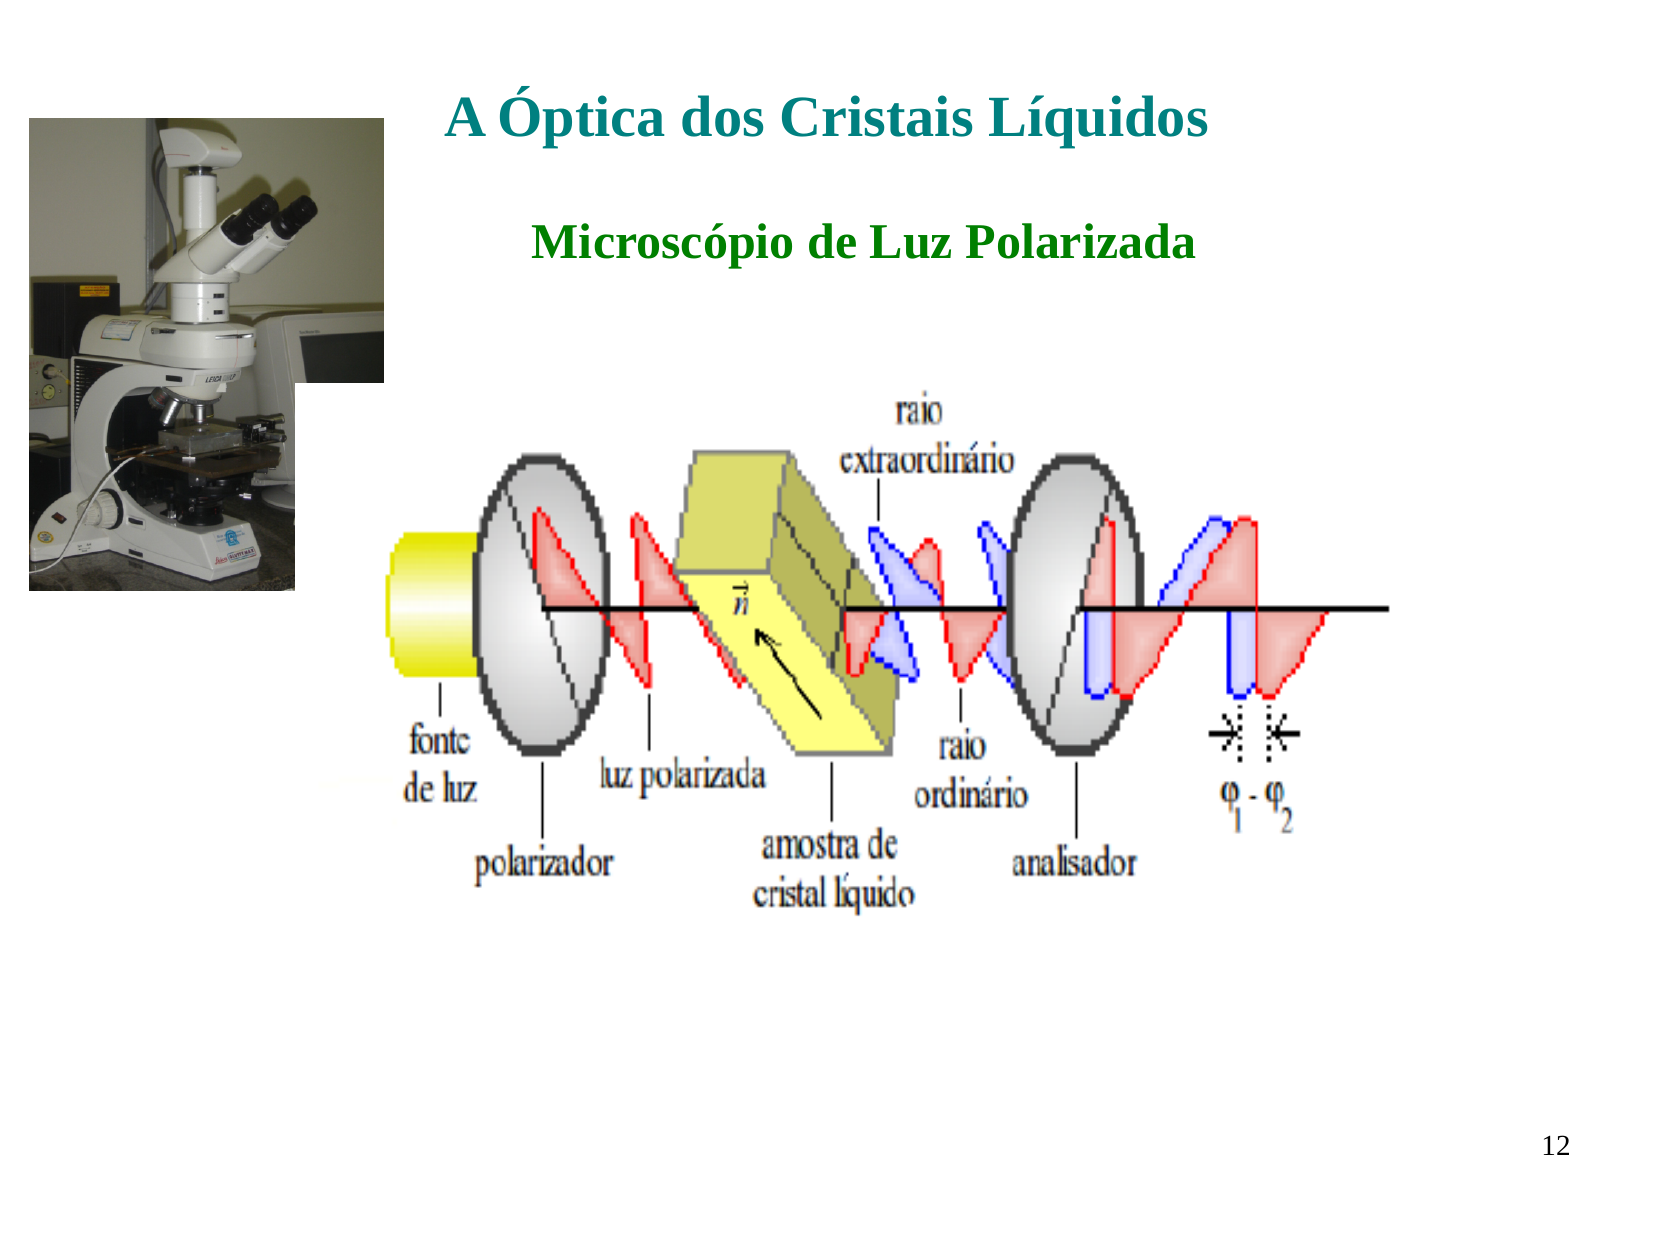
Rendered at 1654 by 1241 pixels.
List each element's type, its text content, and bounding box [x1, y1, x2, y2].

text_box Microscópio de Luz Polarizada [504, 206, 1211, 279]
title A Óptica dos Cristais Líquidos [59, 56, 1595, 178]
picture [29, 118, 1492, 936]
